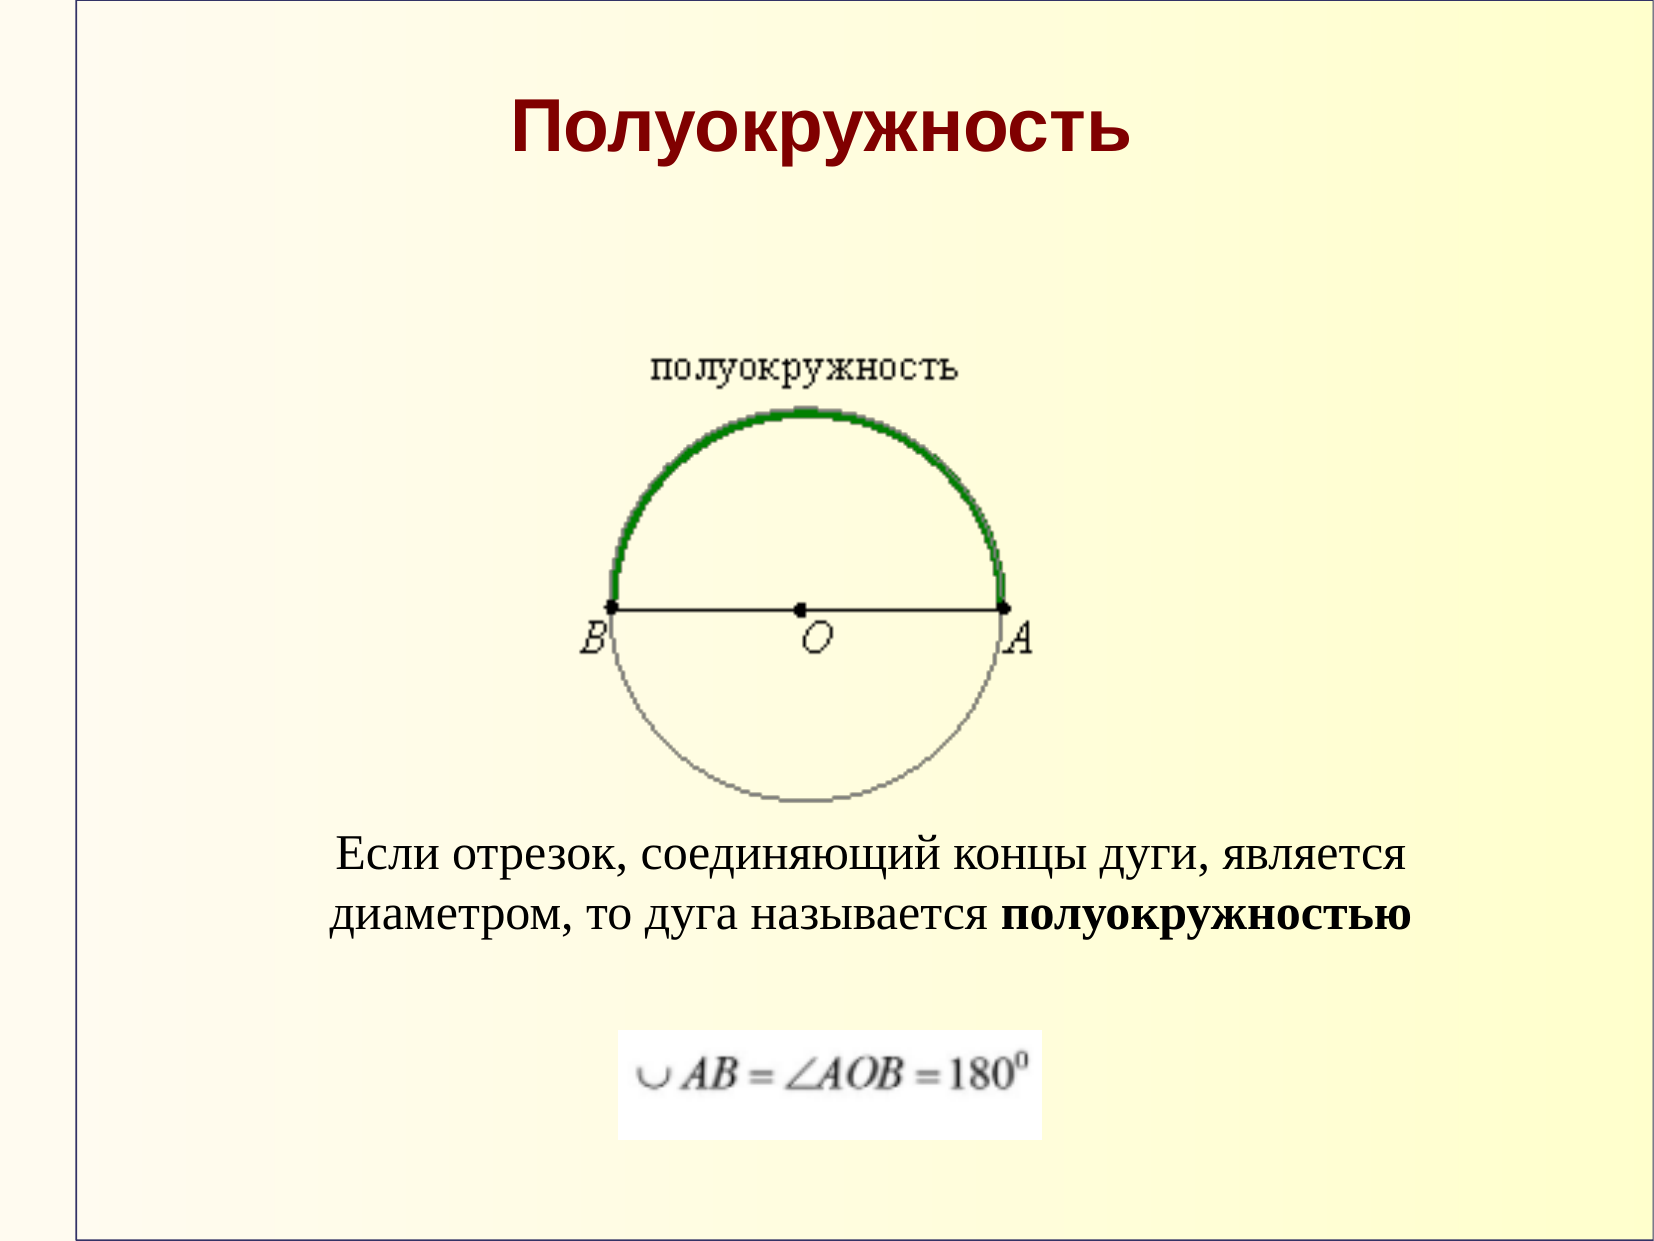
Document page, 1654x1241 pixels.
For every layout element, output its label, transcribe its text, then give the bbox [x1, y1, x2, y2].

picture [618, 1030, 1042, 1140]
picture [566, 333, 1205, 809]
text_box Полуокружность [162, 58, 1481, 175]
picture [0, 0, 75, 1241]
text_box Если отрезок, соединяющий концы дуги, является диаметром, то дуга называется полуокружностью [212, 846, 1530, 948]
